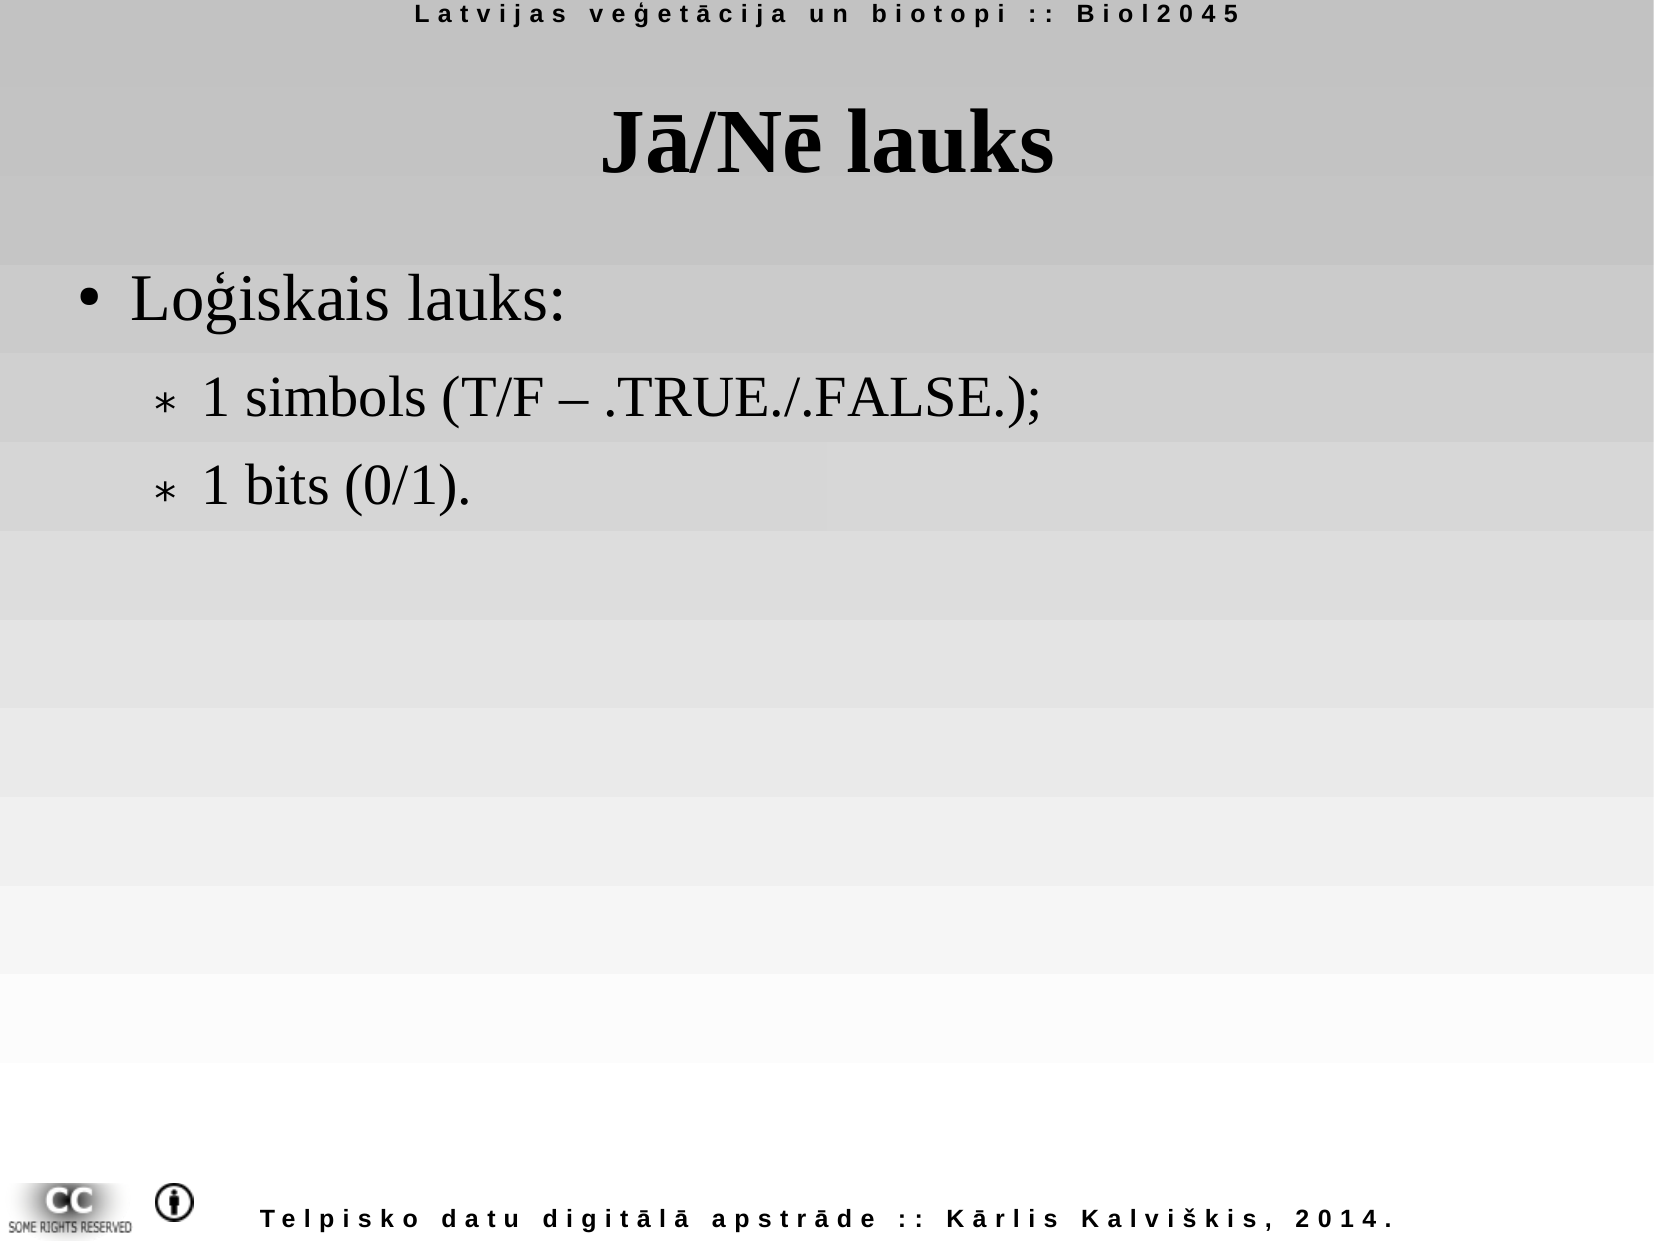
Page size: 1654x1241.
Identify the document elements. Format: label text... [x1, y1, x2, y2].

picture [0, 0, 1654, 1241]
list Loģiskais lauks: 1 simbols (T/F – .TRUE./.FALSE.); 1 bits (0/1). [59, 261, 1596, 1175]
title Jā/Nē lauks [59, 37, 1596, 246]
